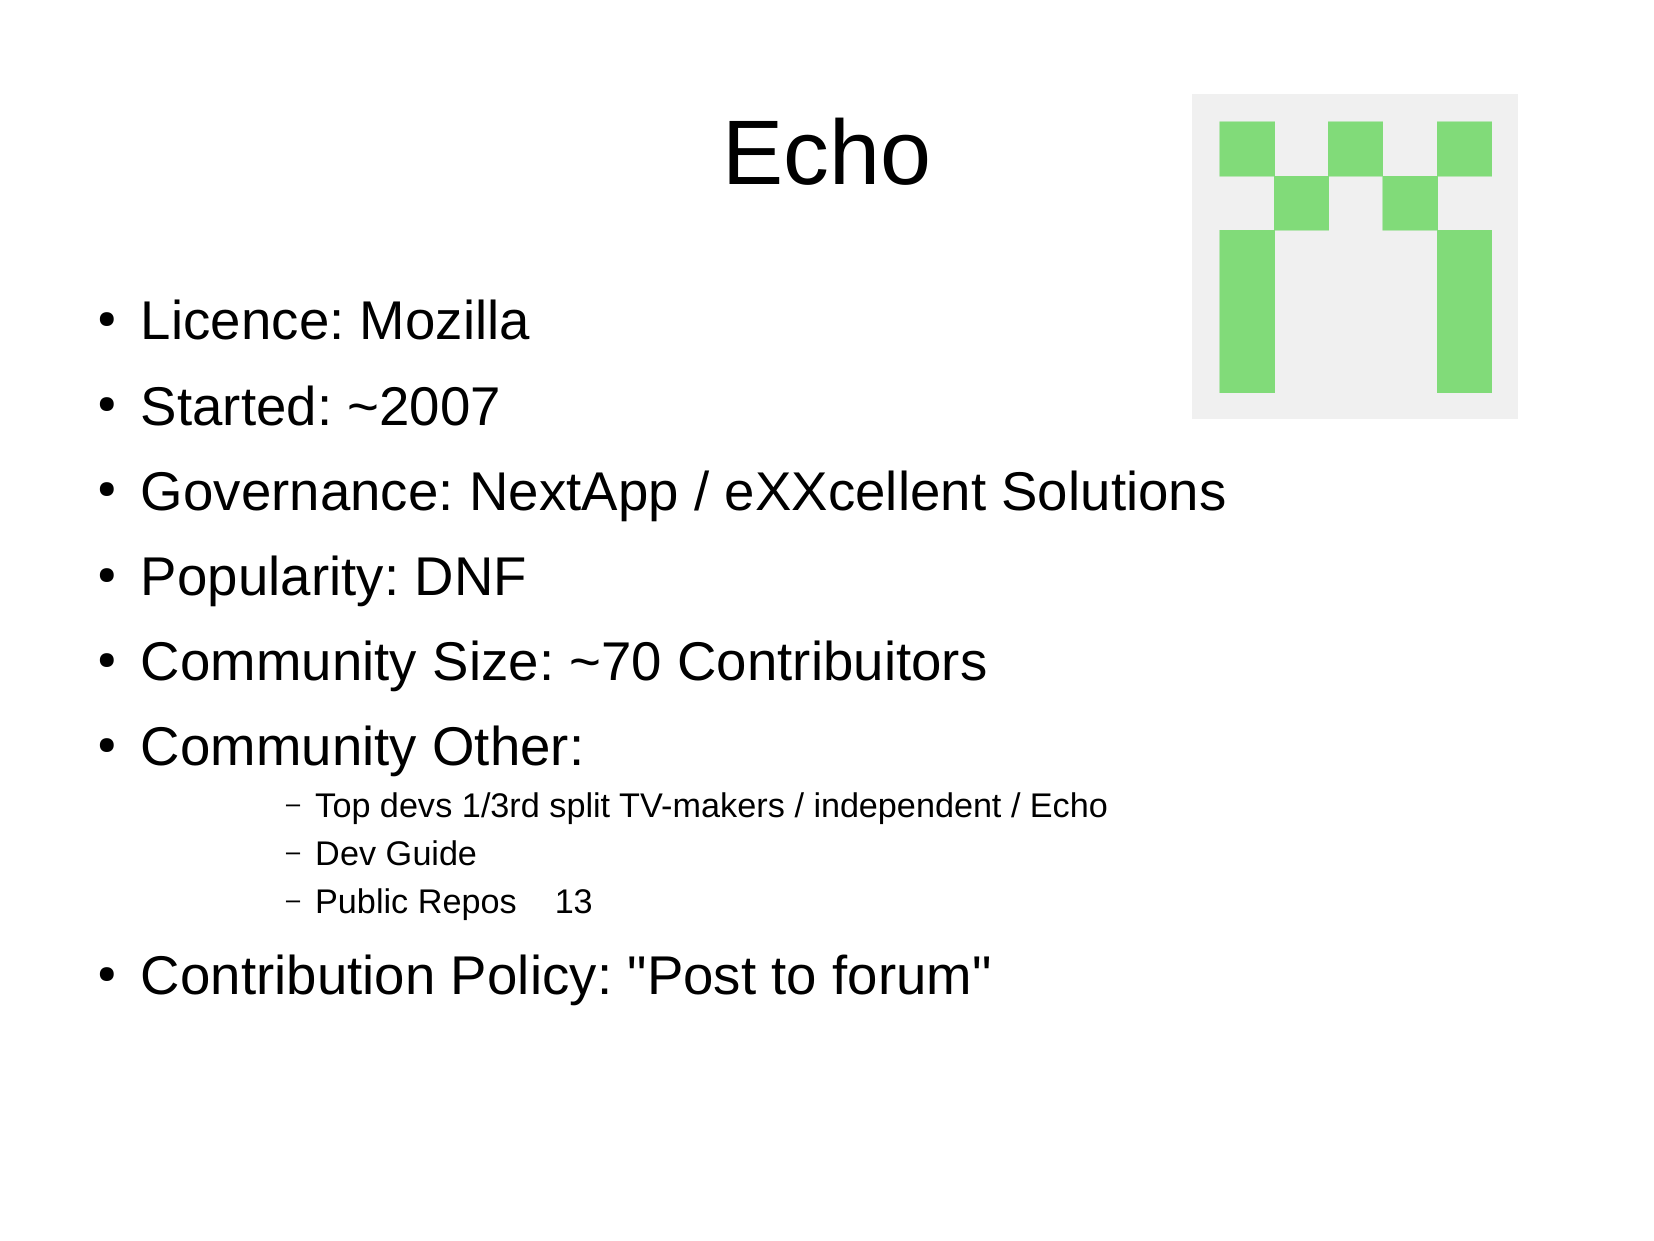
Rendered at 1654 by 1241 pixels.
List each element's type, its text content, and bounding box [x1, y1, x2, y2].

picture [1192, 94, 1518, 420]
title Echo [82, 49, 1571, 257]
list Licence: Mozilla Started: ~2007 Governance: NextApp / eXXcellent Solutions Popularity: DNF Community Size: ~70 Contribuitors Community Other: Top devs 1/3rd split TV-makers / independent / Echo Dev Guide Public Repos 13 Contribution Policy: "Post to forum" [82, 290, 1571, 1010]
